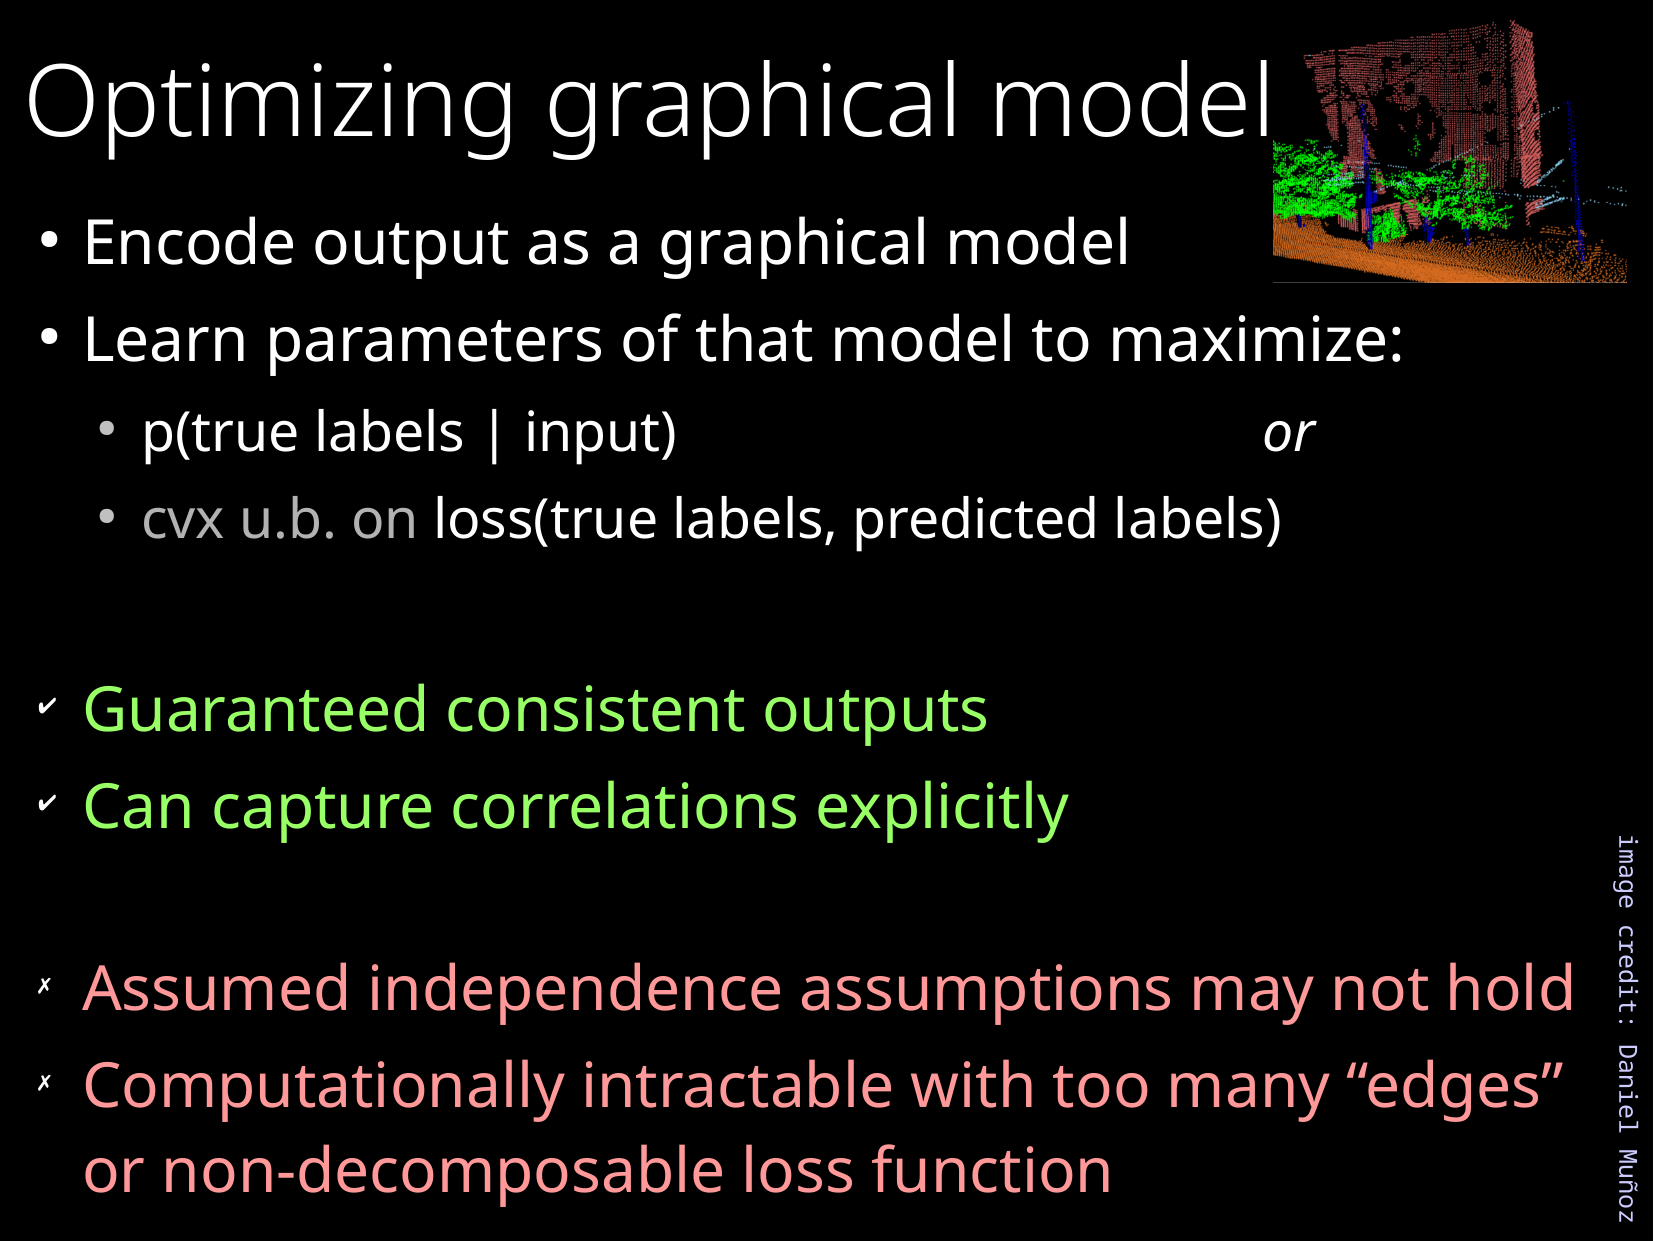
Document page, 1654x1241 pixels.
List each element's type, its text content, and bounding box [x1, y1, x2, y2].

title Optimizing graphical models [23, 25, 1273, 171]
list Encode output as a graphical model Learn parameters of that model to maximize: p(true labels | input) or cvx u.b. on loss(true labels, predicted labels) Guaranteed consistent outputs Can capture correlations explicitly Assumed independence assumptions may not hold Computationally intractable with too many “edges” or non-decomposable loss function [23, 198, 1630, 1215]
text_box image credit: Daniel Muñoz [1616, 834, 1647, 1225]
picture [1273, 16, 1627, 284]
